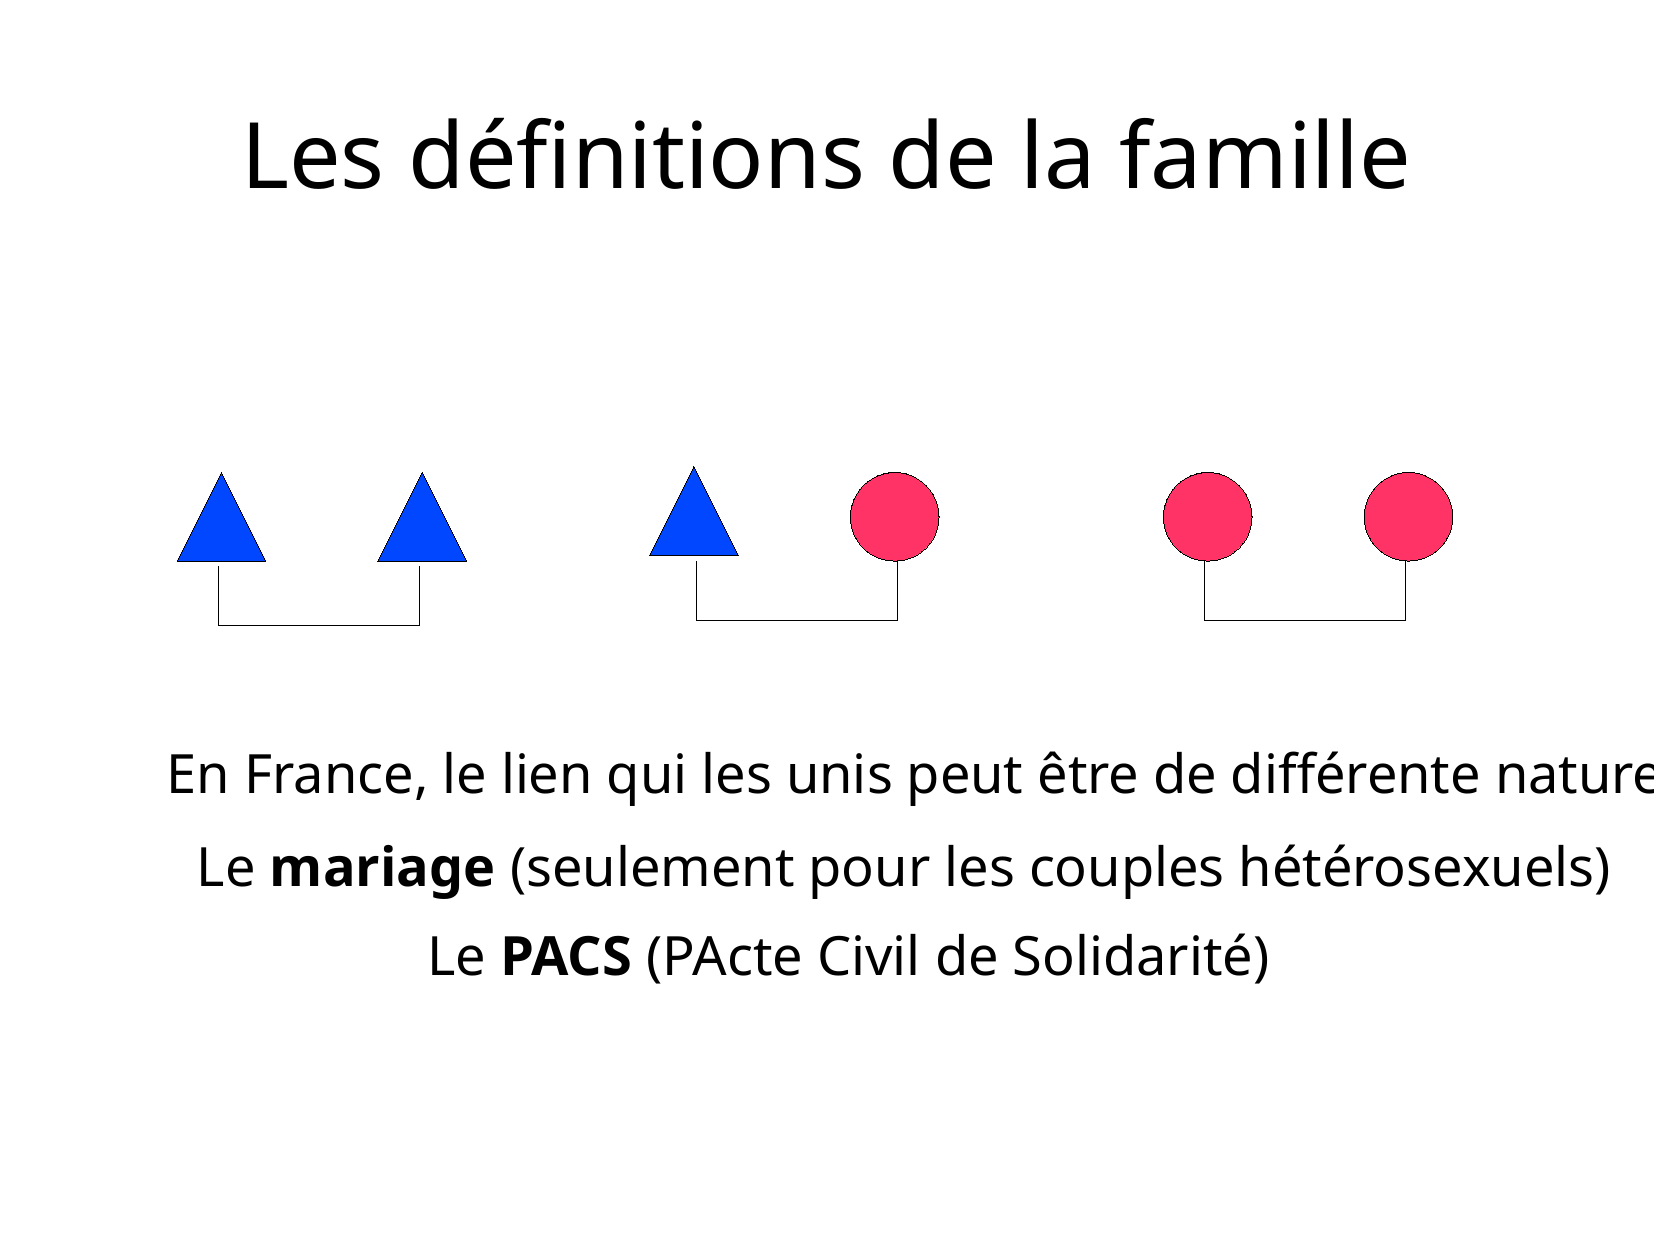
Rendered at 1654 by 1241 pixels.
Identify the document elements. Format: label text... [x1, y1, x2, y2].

text_box [850, 472, 940, 562]
text_box Le PACS (PActe Civil de Solidarité) [412, 915, 1241, 993]
text_box [177, 472, 266, 562]
text_box [377, 472, 467, 562]
title Les définitions de la famille [82, 49, 1571, 257]
text_box [1364, 472, 1453, 562]
text_box Le mariage (seulement pour les couples hétérosexuels) [181, 826, 1472, 905]
text_box [649, 466, 739, 556]
text_box [1163, 472, 1253, 562]
text_box En France, le lien qui les unis peut être de différente nature : [151, 733, 1502, 811]
